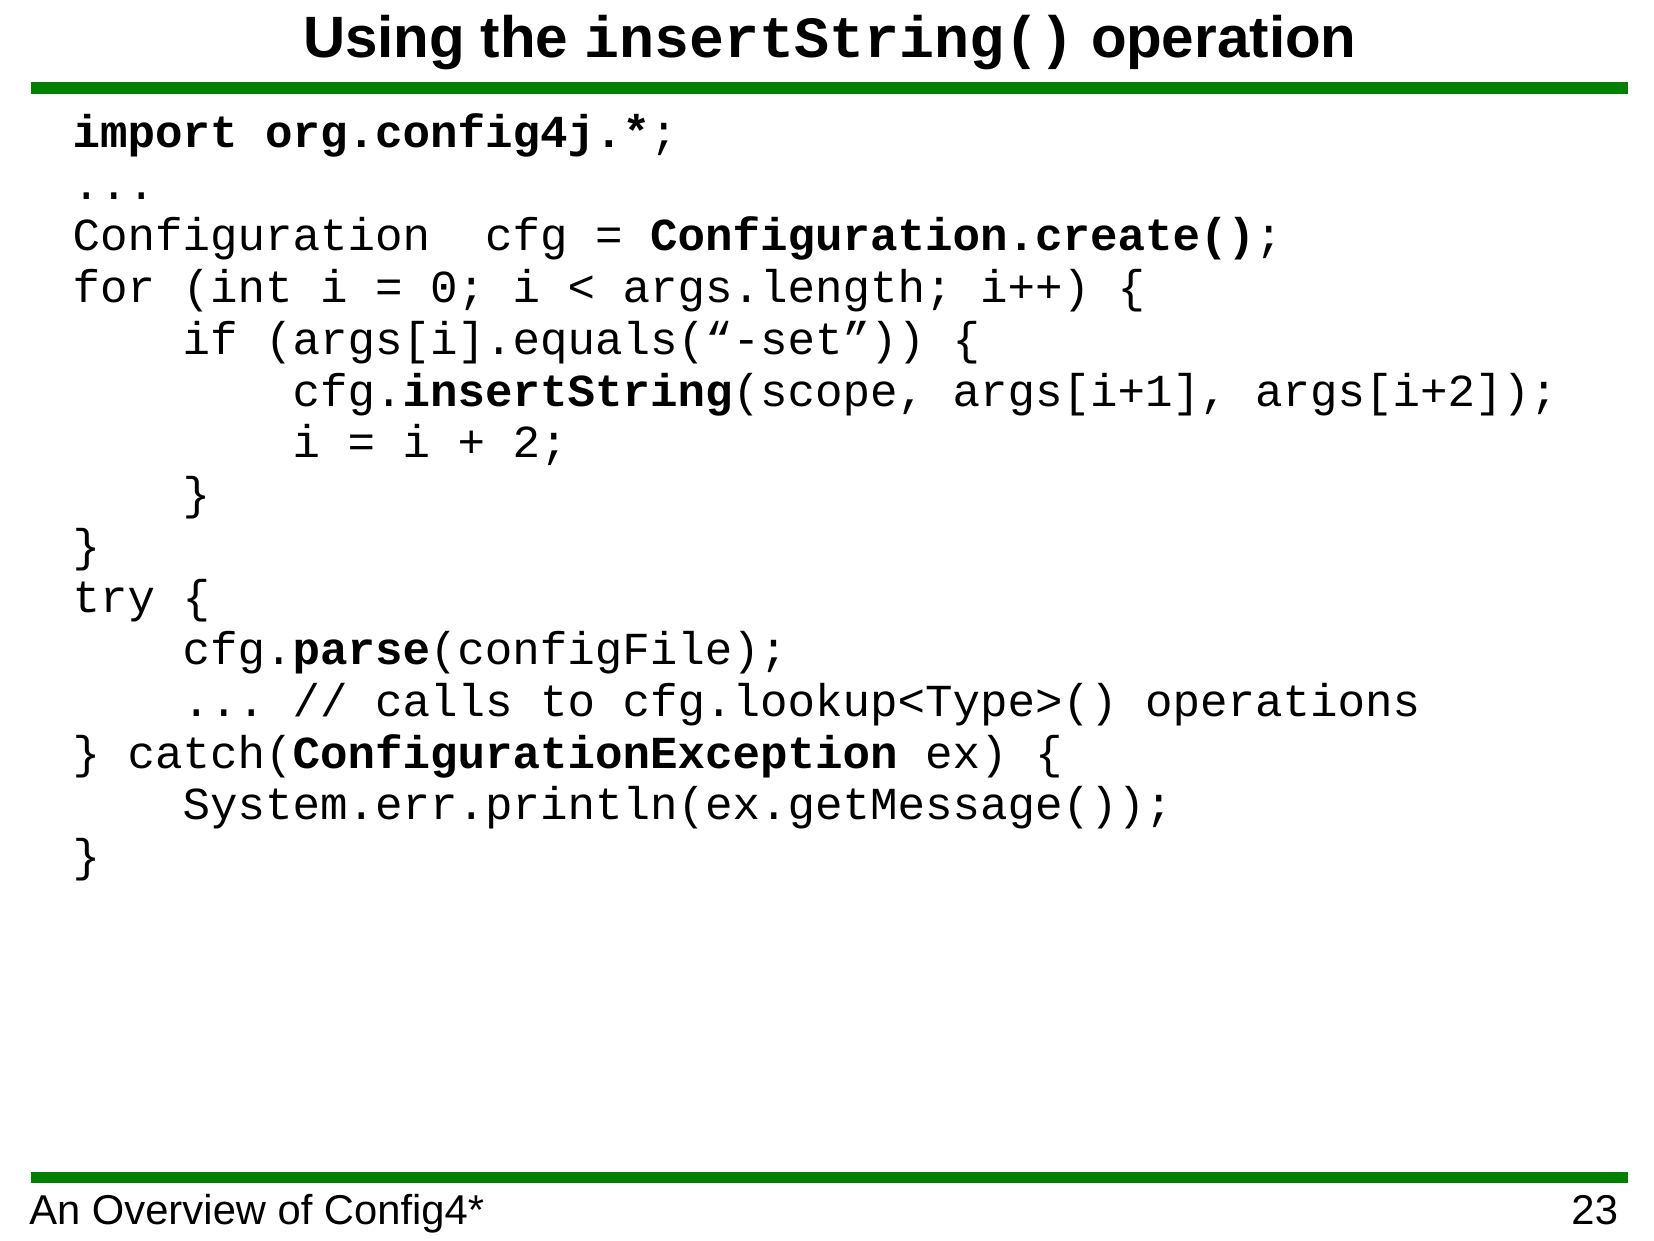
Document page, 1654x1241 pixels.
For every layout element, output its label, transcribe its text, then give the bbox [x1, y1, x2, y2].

title Using the insertString() operation [31, 4, 1629, 75]
list import org.config4j.*; ... Configuration cfg = Configuration.create(); for (int i = 0; i < args.length; i++) { if (args[i].equals(“-set”)) { cfg.insertString(scope, args[i+1], args[i+2]); i = i + 2; } } try { cfg.parse(configFile); ... // calls to cfg.lookup<Type>() operations } catch(ConfigurationException ex) { System.err.println(ex.getMessage()); } [31, 109, 1629, 1146]
